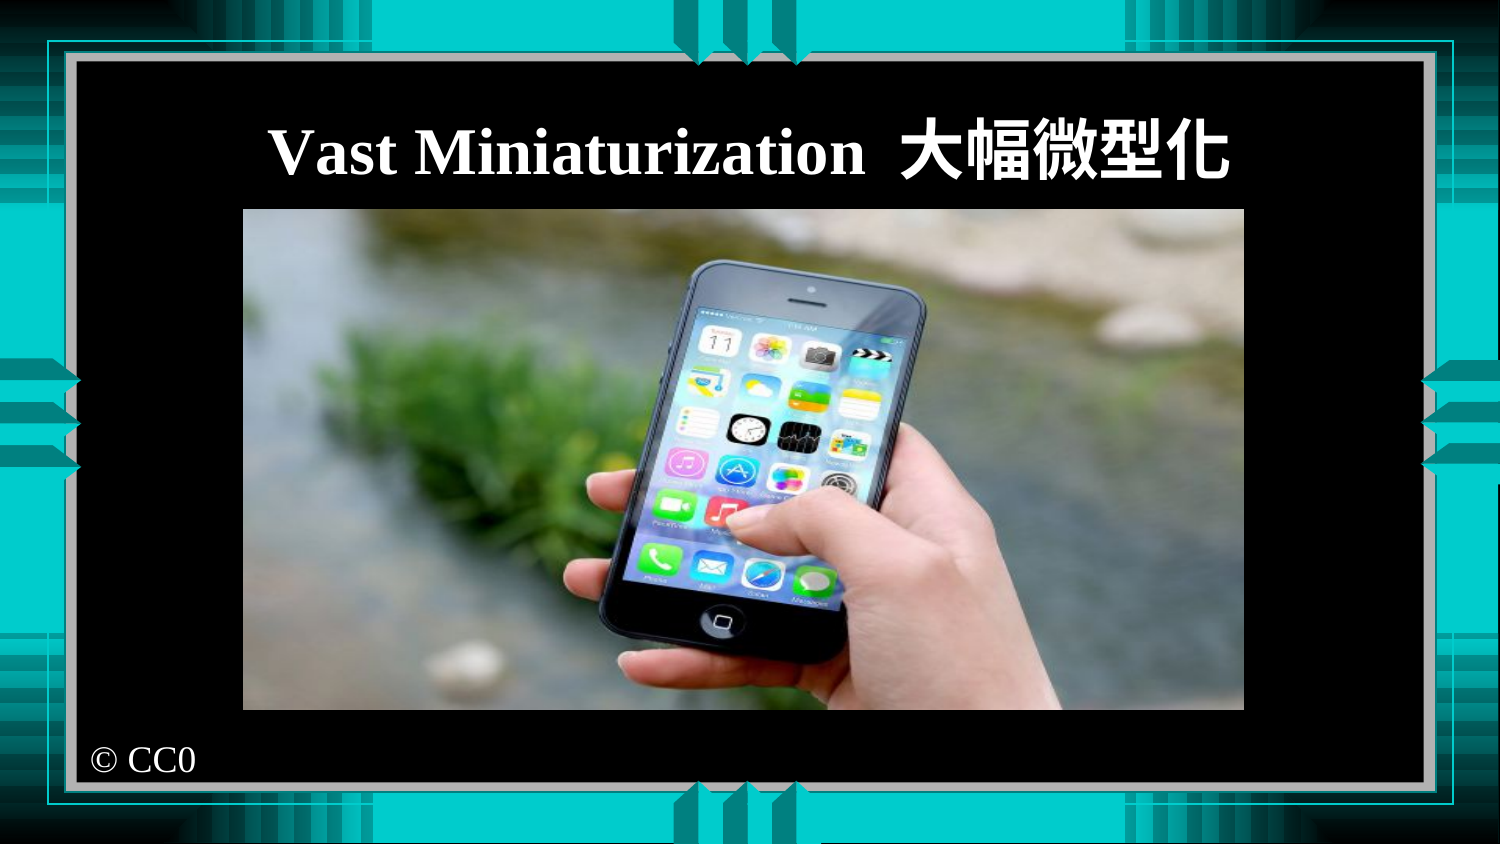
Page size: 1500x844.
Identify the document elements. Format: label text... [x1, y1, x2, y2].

picture [243, 209, 1244, 710]
text_box © CC0 [75, 731, 563, 788]
title Vast Miniaturization 大幅微型化 [112, 74, 1388, 216]
